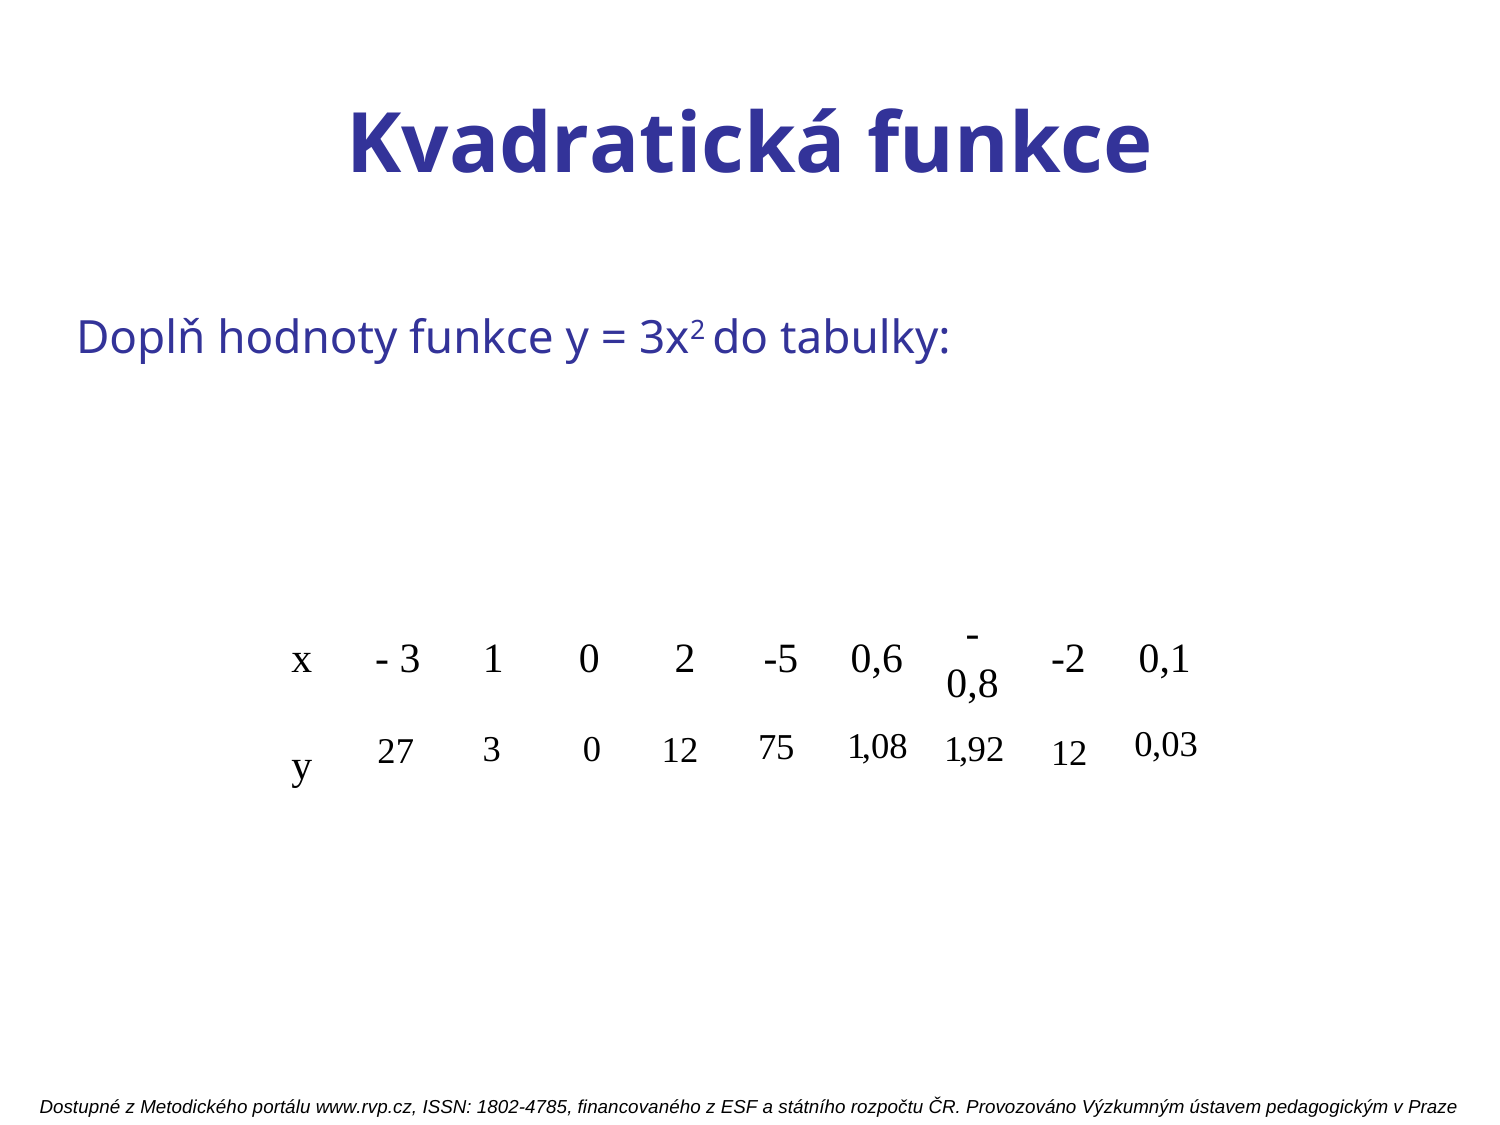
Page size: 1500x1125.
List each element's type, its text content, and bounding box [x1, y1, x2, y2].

table_header -2 [1021, 598, 1117, 713]
table_header 1 [446, 598, 541, 713]
chart [845, 725, 913, 774]
table_cell [637, 713, 733, 812]
chart [1049, 732, 1093, 772]
text_box Doplň hodnoty funkce y = 3x2 do tabulky: [61, 255, 966, 426]
table_cell [446, 713, 541, 812]
text_box Kvadratická funkce [75, 45, 1426, 233]
table_cell [925, 713, 1021, 812]
table_header 2 [637, 598, 733, 713]
table_header 0,6 [829, 598, 925, 713]
table_cell [350, 713, 446, 812]
table_cell [829, 713, 925, 812]
chart [577, 727, 609, 771]
chart [1129, 723, 1203, 772]
table_cell [1117, 713, 1213, 812]
chart [942, 727, 1010, 777]
chart [660, 729, 703, 769]
table_cell y [254, 713, 350, 812]
table_cell [733, 713, 829, 812]
text_box Dostupné z Metodického portálu www.rvp.cz, ISSN: 1802-4785, financovaného z ESF a státního rozpočtu ČR. Provozováno Výzkumným ústavem pedagogickým v Praze [24, 1087, 1477, 1125]
table_header x [254, 598, 350, 713]
table_cell [1021, 713, 1117, 812]
chart [478, 727, 506, 771]
table_header - 3 [350, 598, 446, 713]
chart [372, 730, 421, 774]
table_cell [541, 713, 637, 812]
table_header -5 [733, 598, 829, 713]
table_header -0,8 [925, 598, 1021, 713]
chart [753, 726, 799, 770]
table_header 0,1 [1117, 598, 1213, 713]
table_header 0 [541, 598, 637, 713]
